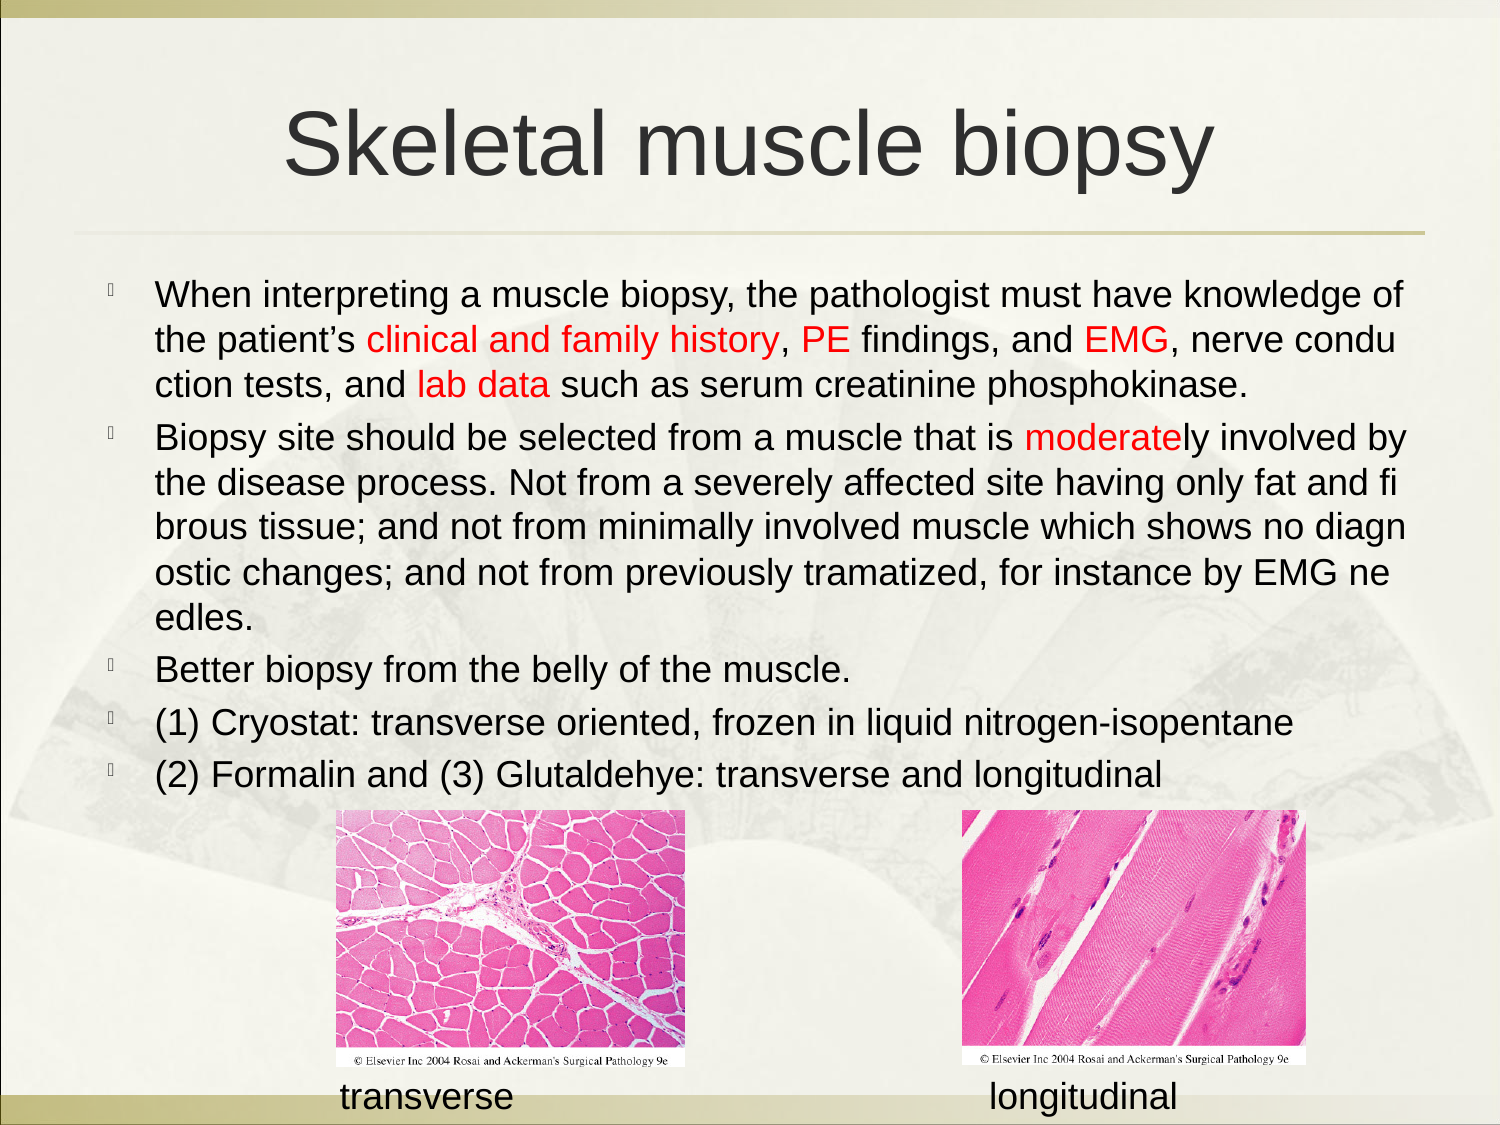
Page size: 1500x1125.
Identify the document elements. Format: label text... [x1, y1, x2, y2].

text_box longitudinal [974, 1064, 1306, 1125]
picture [0, 18, 1500, 1095]
title Skeletal muscle biopsy [75, 45, 1425, 233]
text_box transverse [324, 1064, 703, 1125]
list When interpreting a muscle biopsy, the pathologist must have knowledge of the patient’s clinical and family history, PE findings, and EMG, nerve conduction tests, and lab data such as serum creatinine phosphokinase. Biopsy site should be selected from a muscle that is moderately involved by the disease process. Not from a severely affected site having only fat and fibrous tissue; and not from minimally involved muscle which shows no diagnostic changes; and not from previously tramatized, for instance by EMG needles. Better biopsy from the belly of the muscle. (1) Cryostat: transverse oriented, frozen in liquid nitrogen-isopentane (2) Formalin and (3) Glutaldehye: transverse and longitudinal [17, 262, 1425, 1032]
